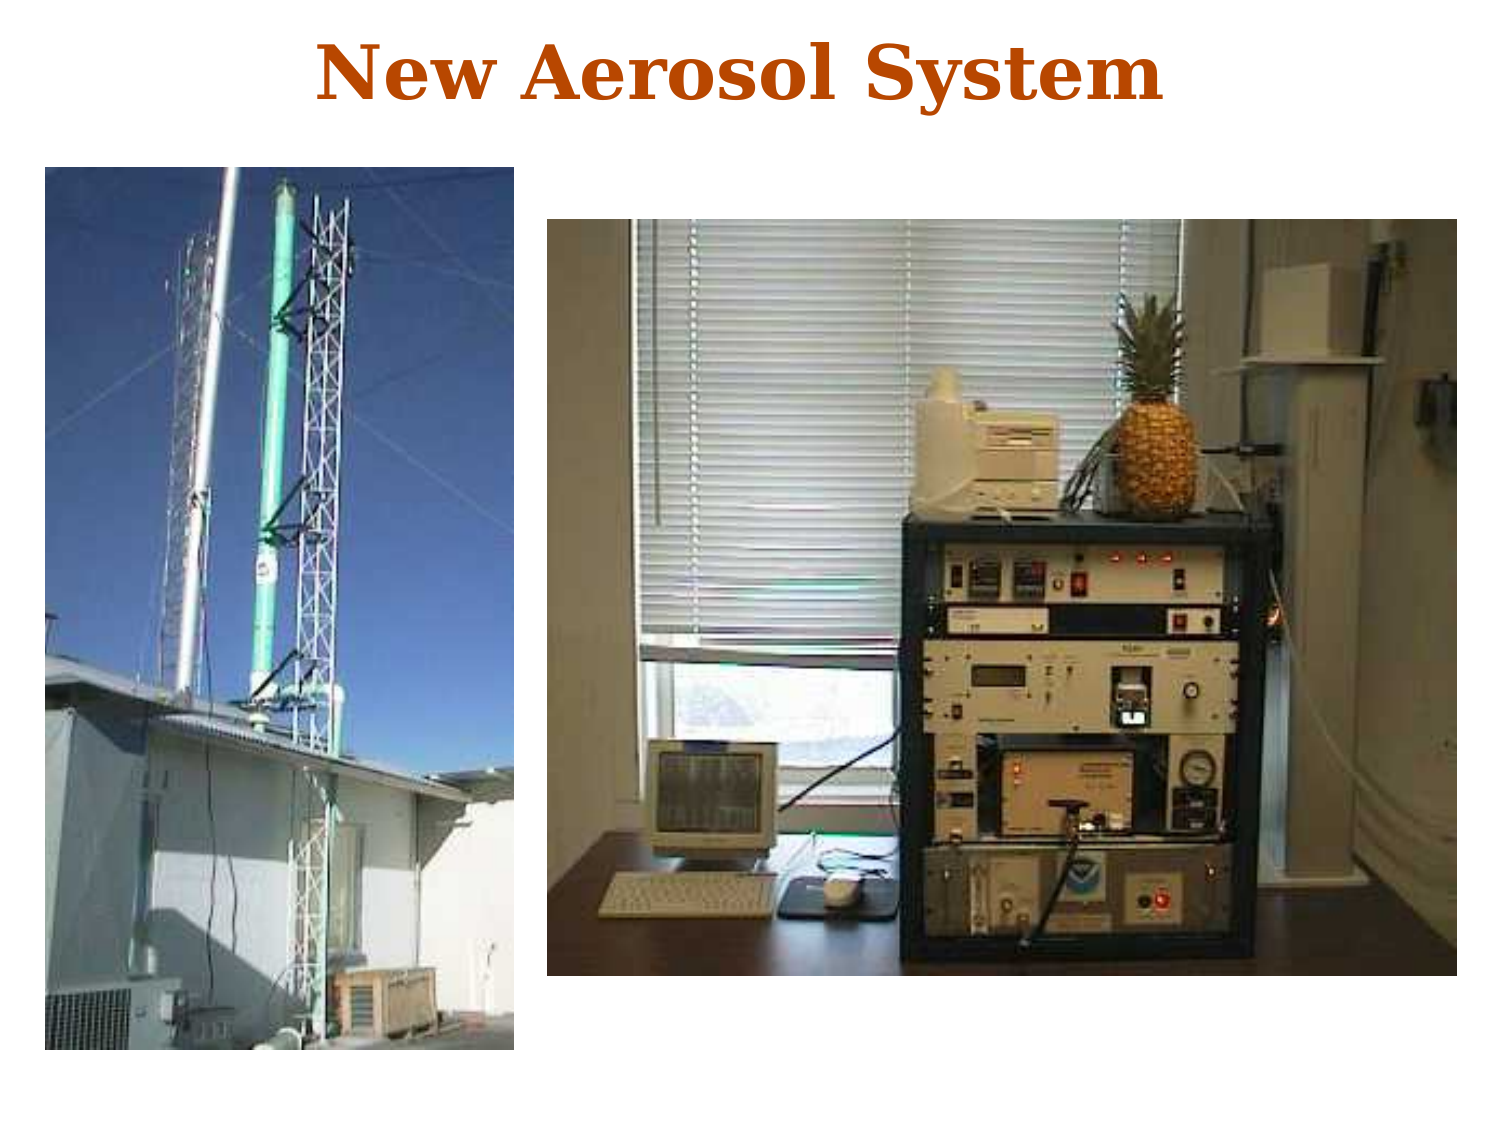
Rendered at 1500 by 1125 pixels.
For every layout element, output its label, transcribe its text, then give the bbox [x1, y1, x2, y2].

picture [45, 167, 514, 1051]
picture [547, 219, 1457, 976]
text_box New Aerosol System [41, 33, 1440, 117]
